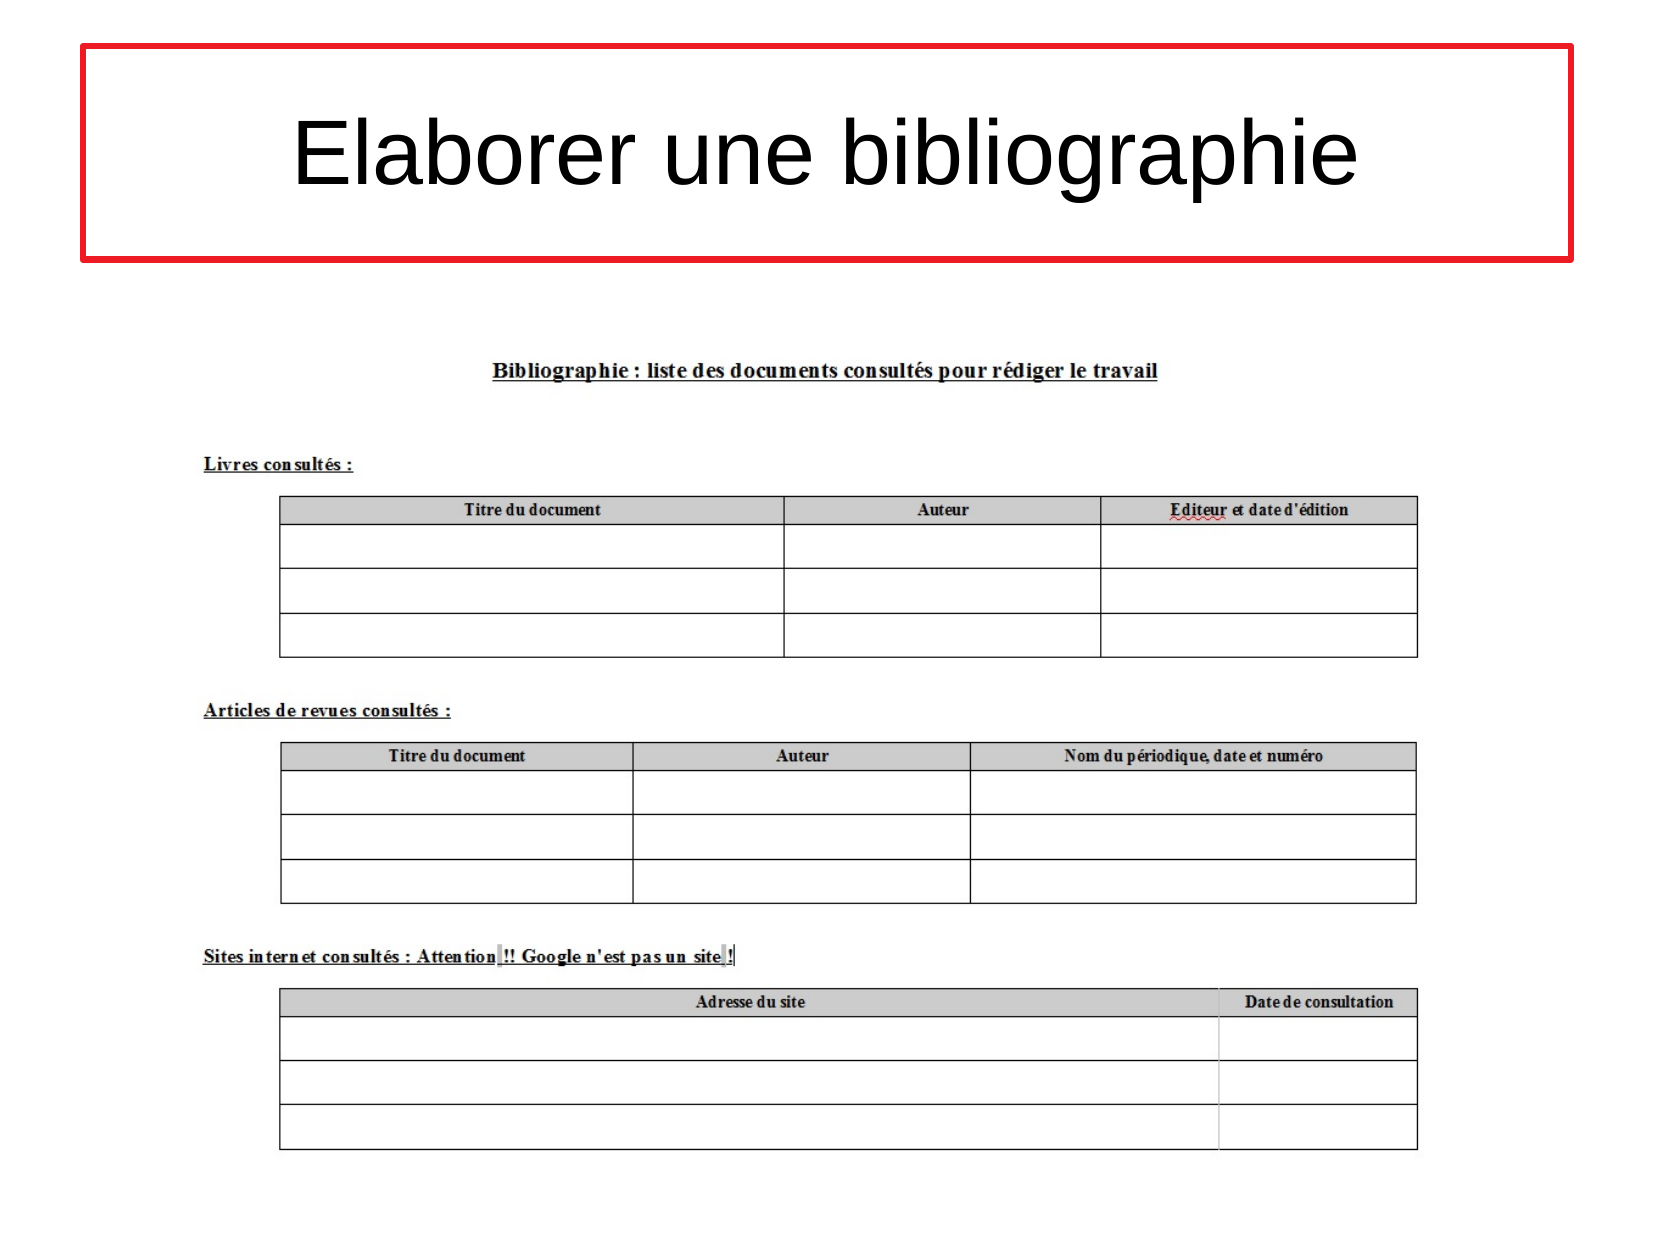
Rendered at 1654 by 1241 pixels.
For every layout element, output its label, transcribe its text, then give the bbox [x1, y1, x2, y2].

picture [177, 340, 1434, 1205]
title Elaborer une bibliographie [82, 46, 1571, 260]
